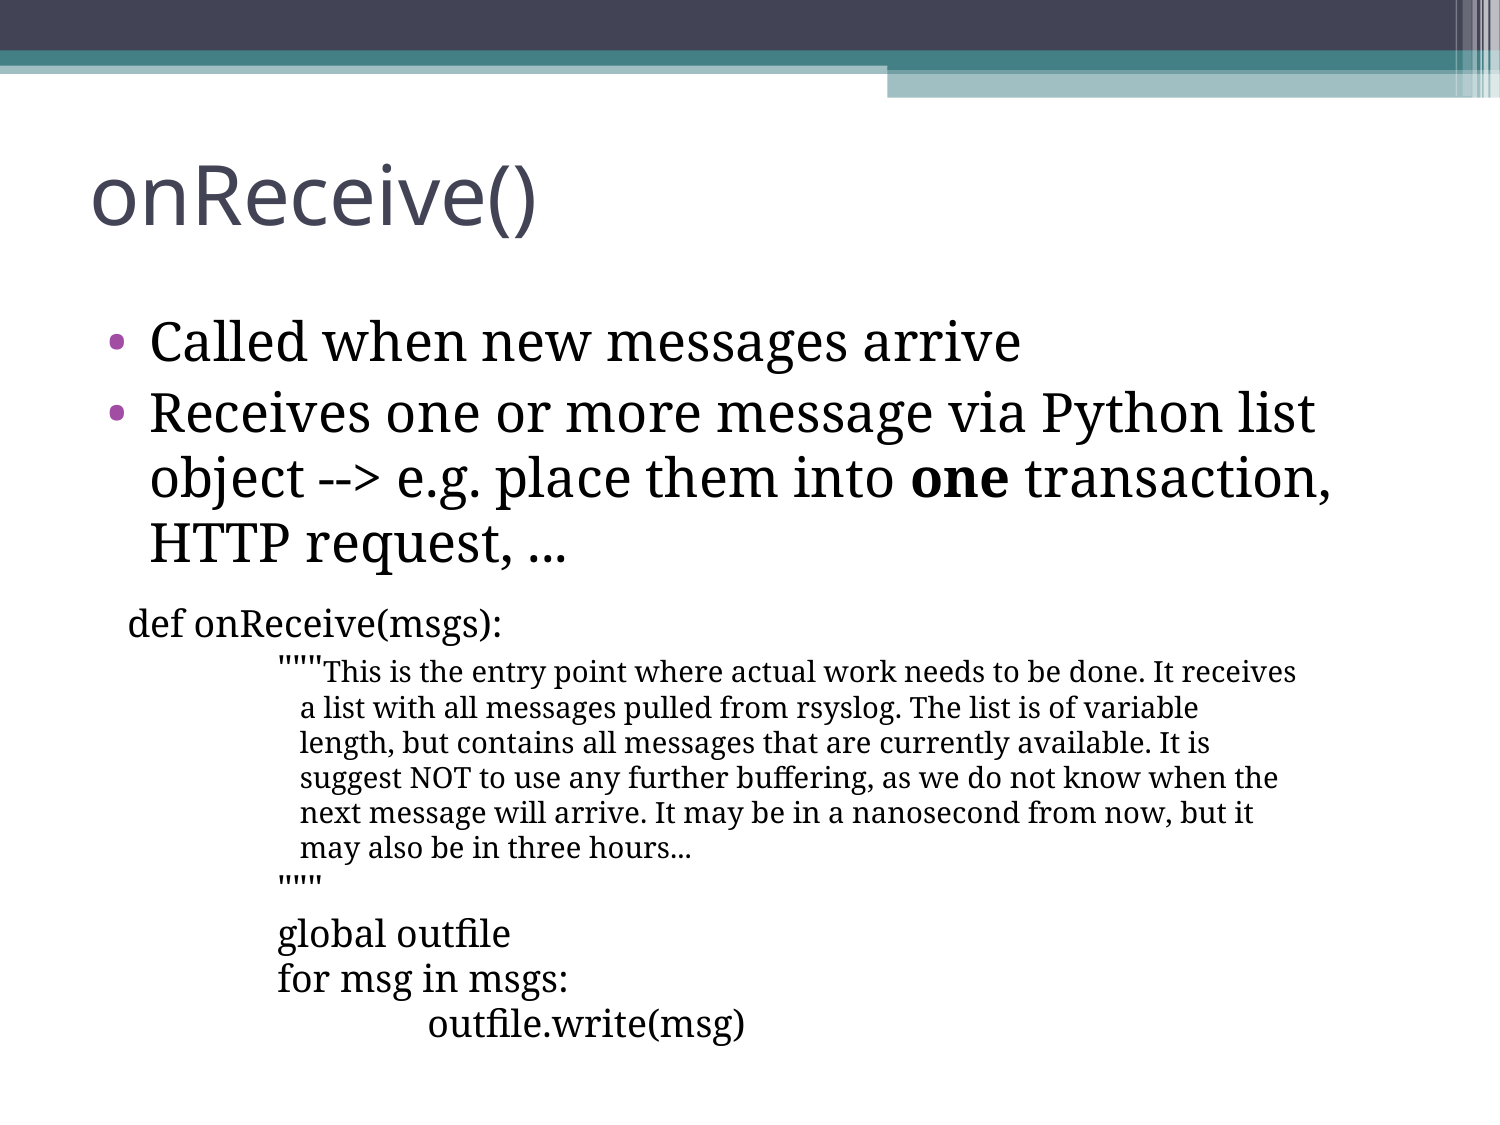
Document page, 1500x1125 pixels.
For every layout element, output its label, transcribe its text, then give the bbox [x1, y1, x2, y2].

list Called when new messages arrive Receives one or more message via Python list object --> e.g. place them into one transaction, HTTP request, ... [75, 299, 1426, 601]
text_box def onReceive(msgs): """This is the entry point where actual work needs to be done. It receives a list with all messages pulled from rsyslog. The list is of variable length, but contains all messages that are currently available. It is suggest NOT to use any further buffering, as we do not know when the next message will arrive. It may be in a nanosecond from now, but it may also be in three hours... """ global outfile for msg in msgs: outfile.write(msg) [112, 592, 1388, 1053]
title onReceive() [75, 84, 1426, 299]
